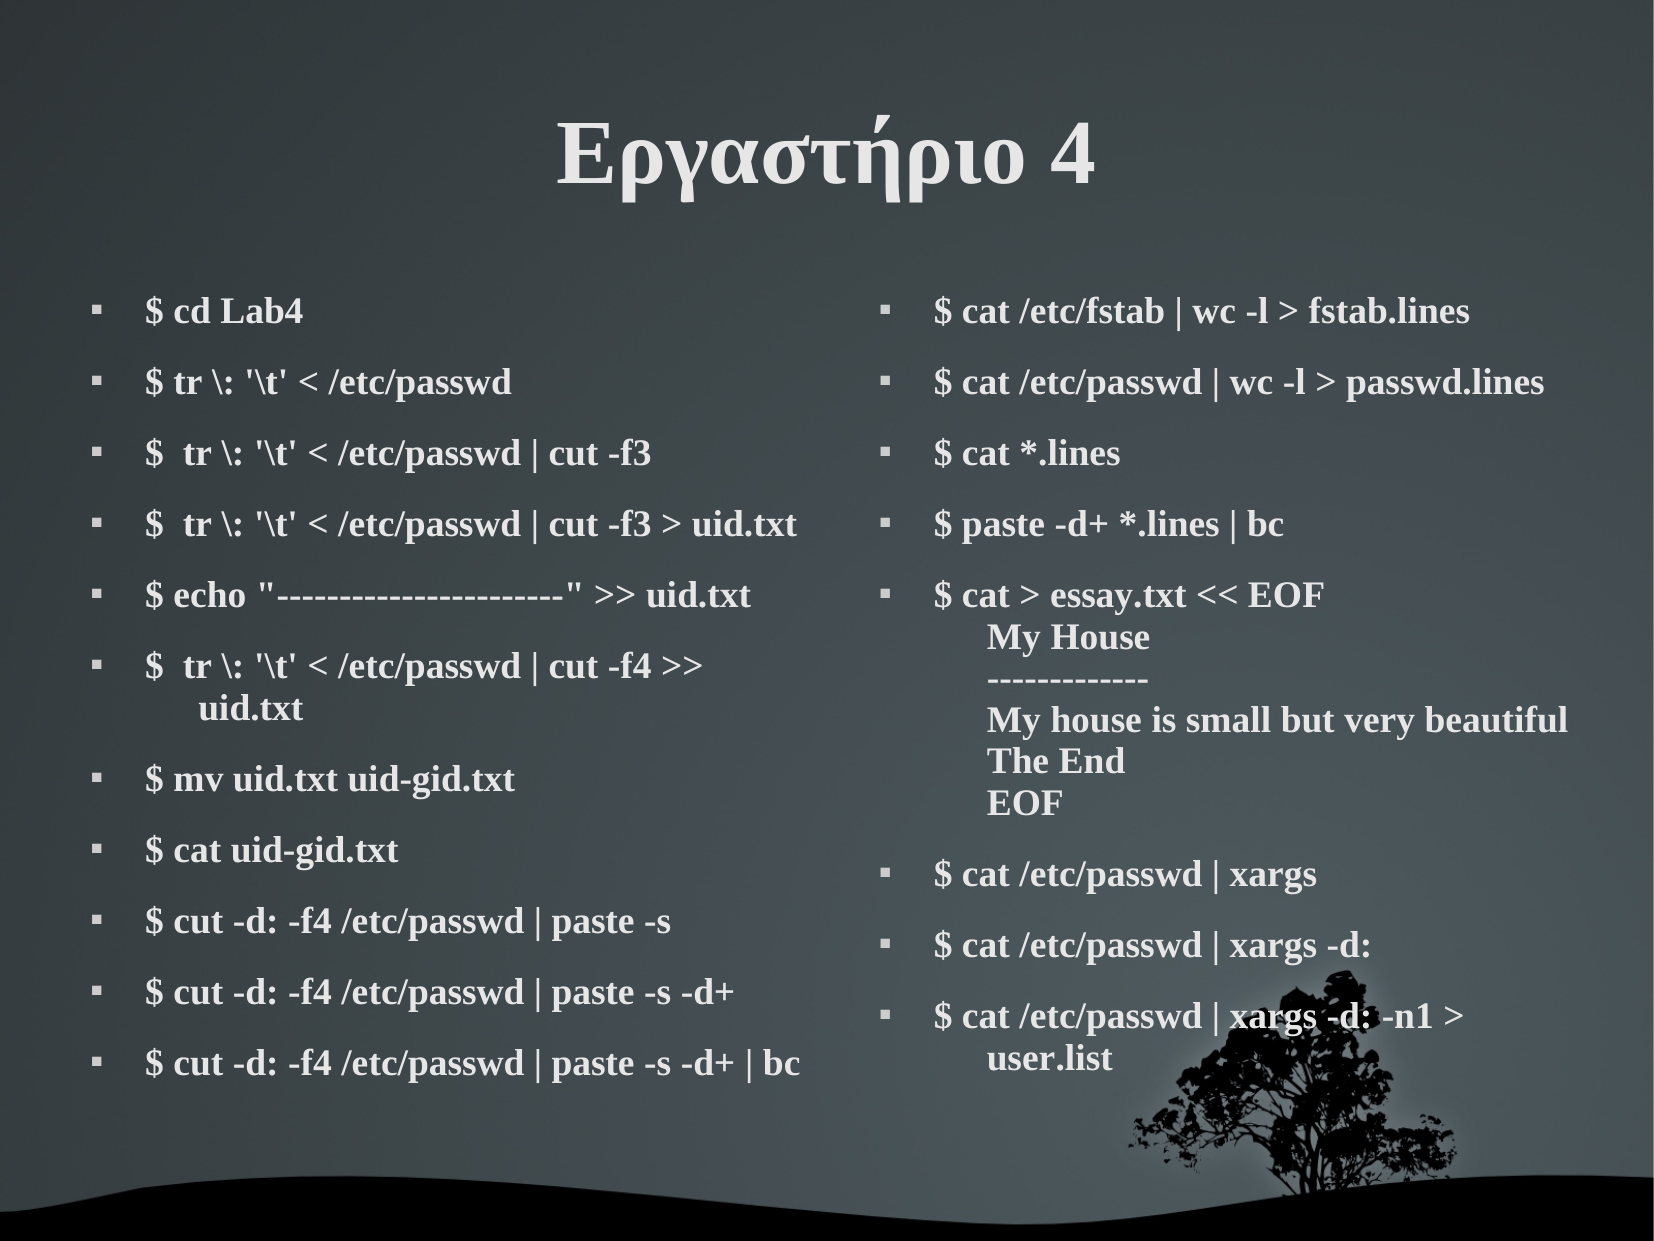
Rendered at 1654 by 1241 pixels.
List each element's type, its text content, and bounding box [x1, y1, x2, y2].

list $ cat /etc/fstab | wc -l > fstab.lines $ cat /etc/passwd | wc -l > passwd.lines $ cat *.lines $ paste -d+ *.lines | bc $ cat > essay.txt << EOF My House ------------- My house is small but very beautiful The End EOF $ cat /etc/passwd | xargs $ cat /etc/passwd | xargs -d: $ cat /etc/passwd | xargs -d: -n1 > user.list [845, 290, 1572, 1233]
list $ cd Lab4 $ tr \: '\t' < /etc/passwd $ tr \: '\t' < /etc/passwd | cut -f3 $ tr \: '\t' < /etc/passwd | cut -f3 > uid.txt $ echo "-----------------------" >> uid.txt $ tr \: '\t' < /etc/passwd | cut -f4 >> uid.txt $ mv uid.txt uid-gid.txt $ cat uid-gid.txt $ cut -d: -f4 /etc/passwd | paste -s $ cut -d: -f4 /etc/passwd | paste -s -d+ $ cut -d: -f4 /etc/passwd | paste -s -d+ | bc [56, 290, 809, 1174]
picture [0, 0, 1654, 1241]
title Εργαστήριο 4 [82, 49, 1571, 257]
